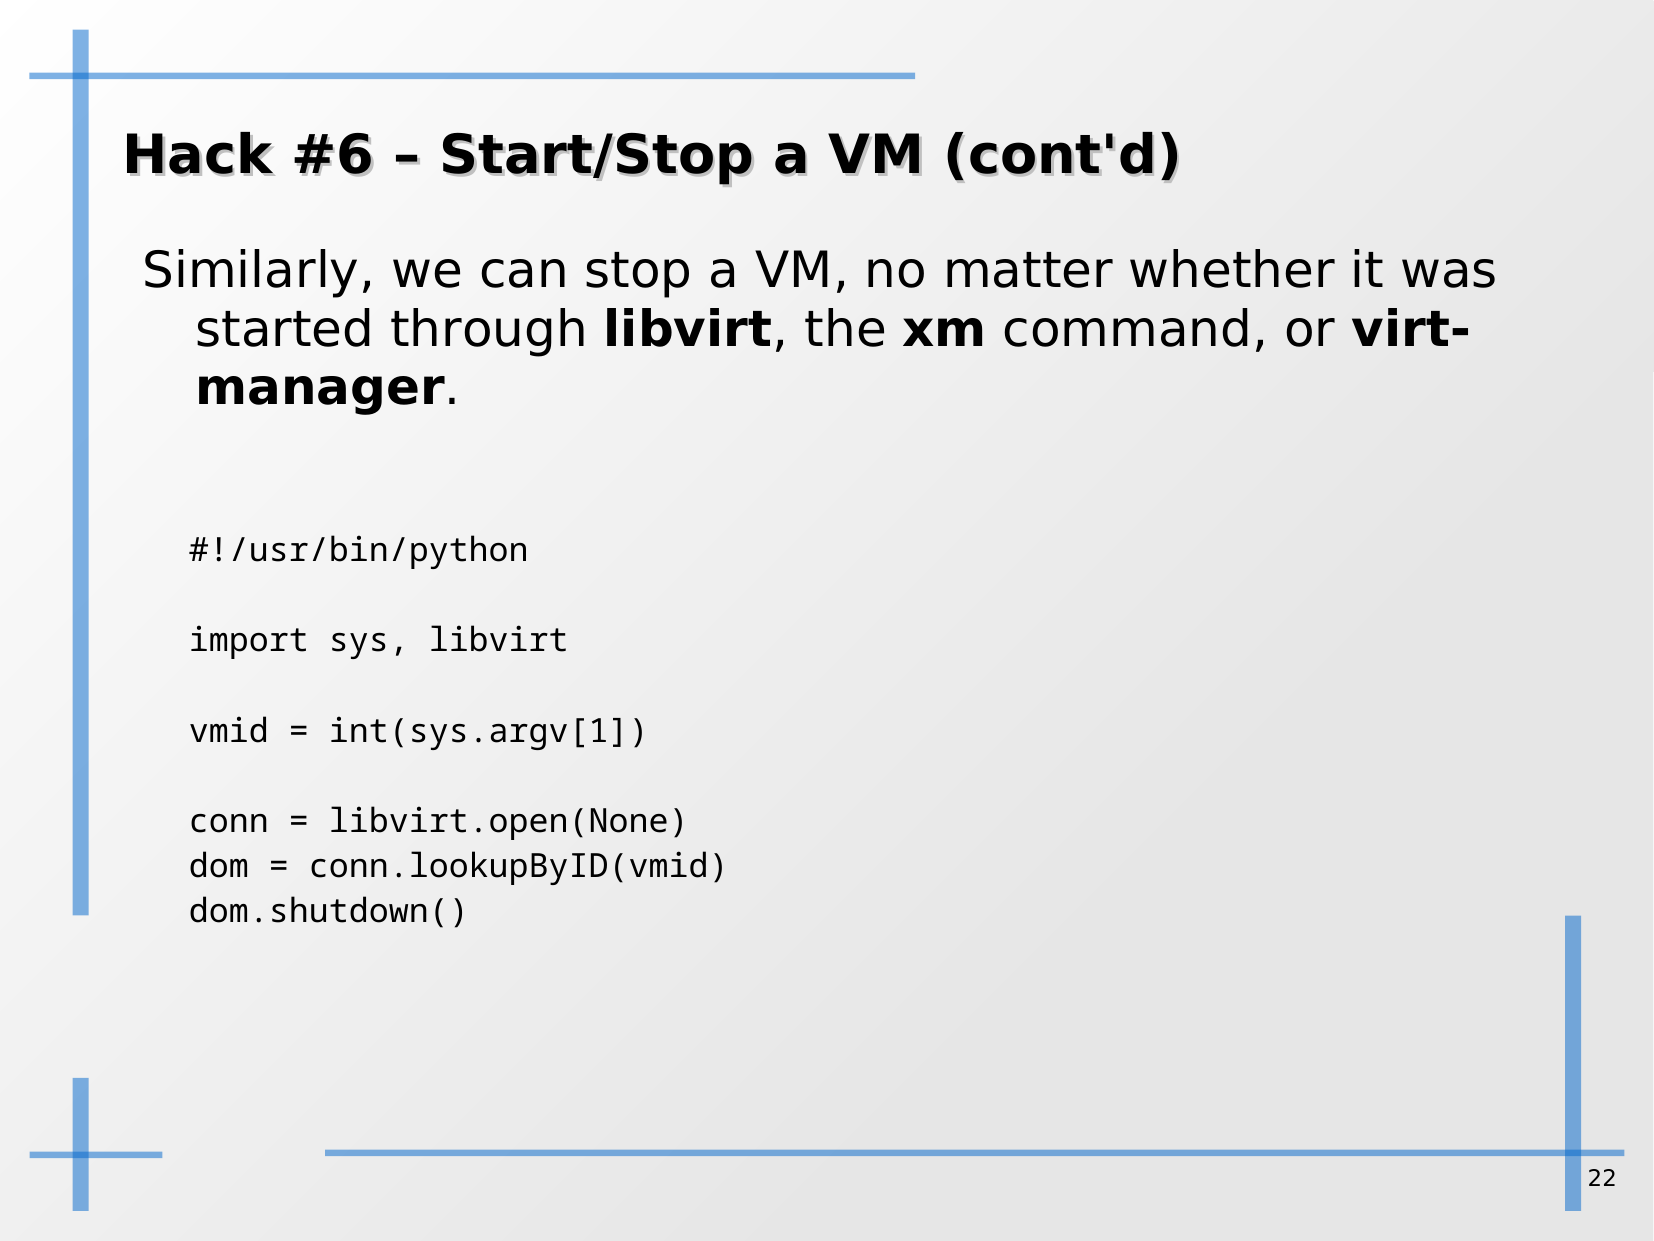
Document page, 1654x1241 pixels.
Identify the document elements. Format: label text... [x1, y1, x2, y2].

text_box #!/usr/bin/python import sys, libvirt vmid = int(sys.argv[1]) conn = libvirt.open(None) dom = conn.lookupByID(vmid) dom.shutdown() [188, 525, 1654, 1146]
title Hack #6 – Start/Stop a VM (cont'd) [122, 91, 1524, 219]
list Similarly, we can stop a VM, no matter whether it was started through libvirt, the xm command, or virt-manager. [124, 241, 1526, 1133]
